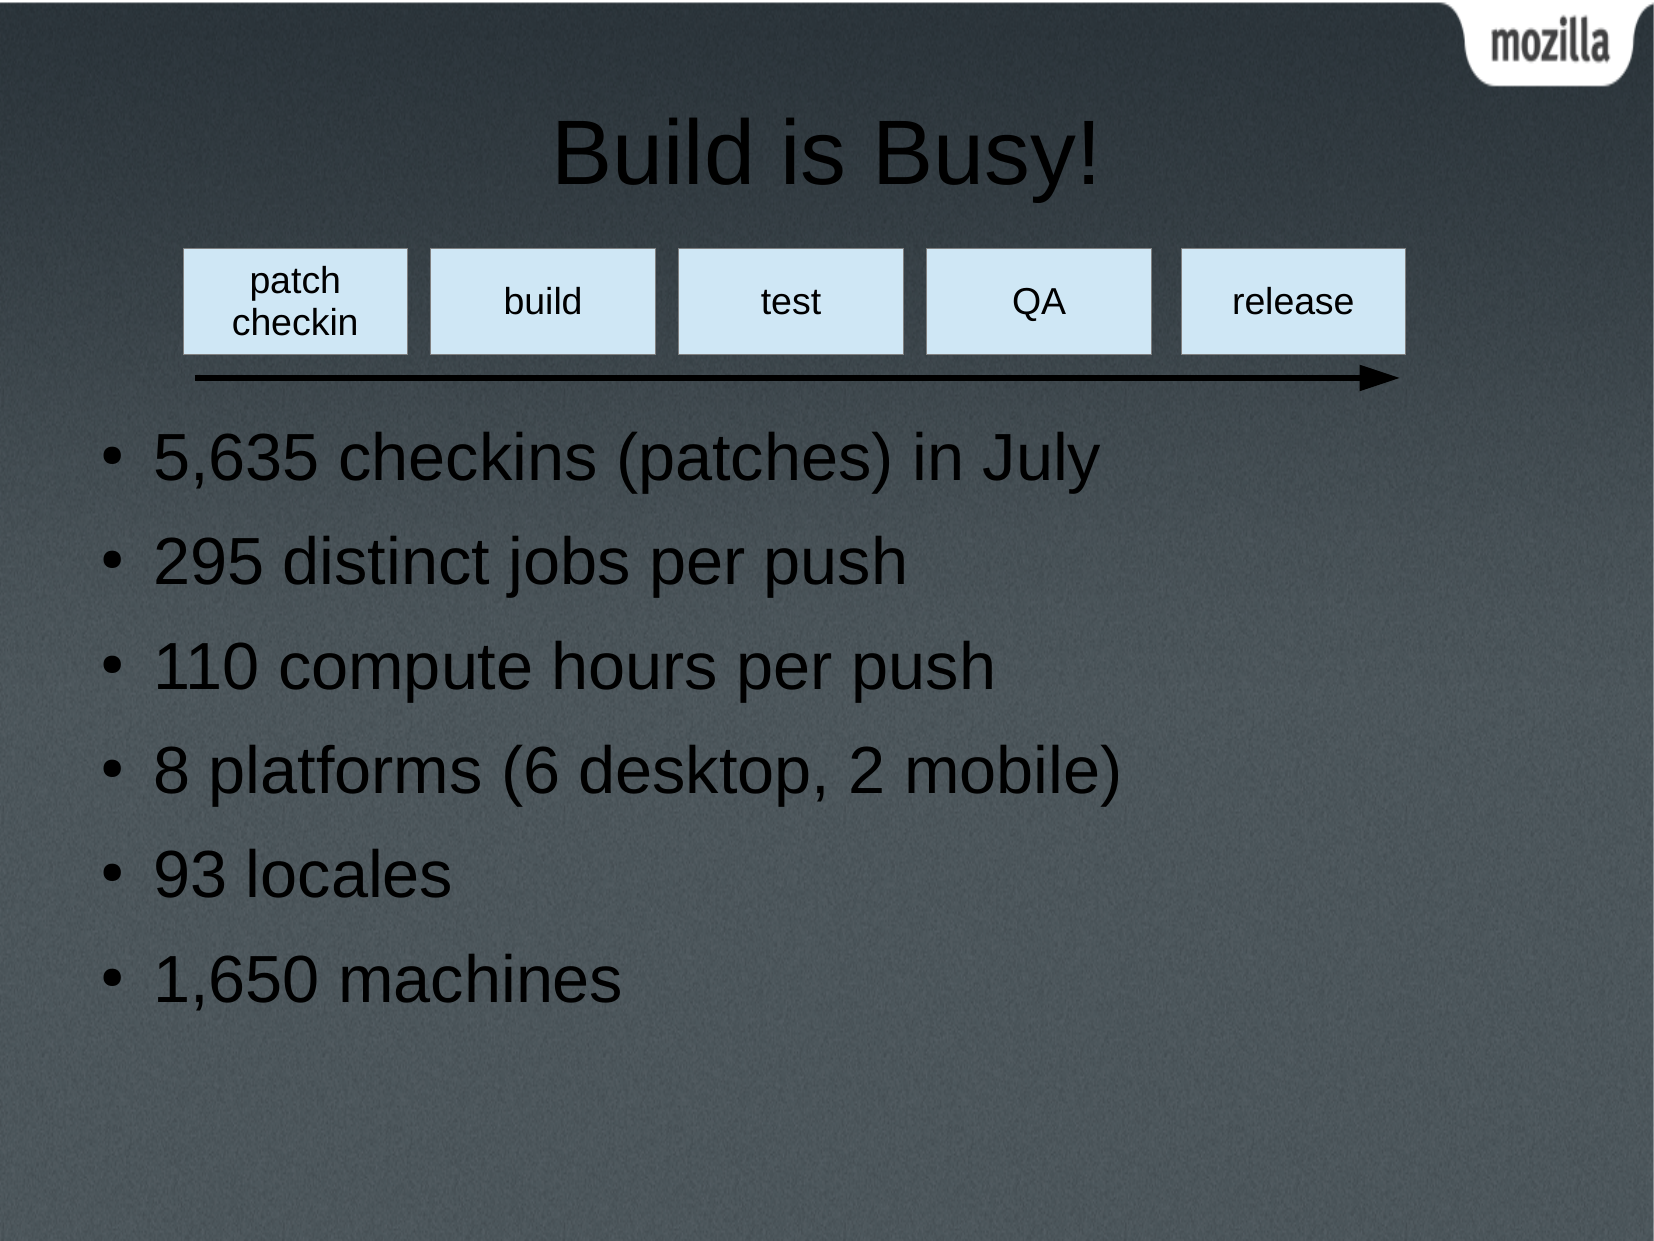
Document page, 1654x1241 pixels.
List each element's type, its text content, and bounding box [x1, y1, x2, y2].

text_box QA [926, 248, 1152, 355]
title Build is Busy! [82, 49, 1571, 257]
text_box test [678, 248, 904, 355]
picture [0, 0, 1654, 1241]
text_box release [1181, 248, 1406, 355]
text_box build [430, 248, 656, 355]
list 5,635 checkins (patches) in July 295 distinct jobs per push 110 compute hours per push 8 platforms (6 desktop, 2 mobile) 93 locales 1,650 machines [82, 420, 1538, 1140]
text_box patch checkin [183, 248, 408, 355]
